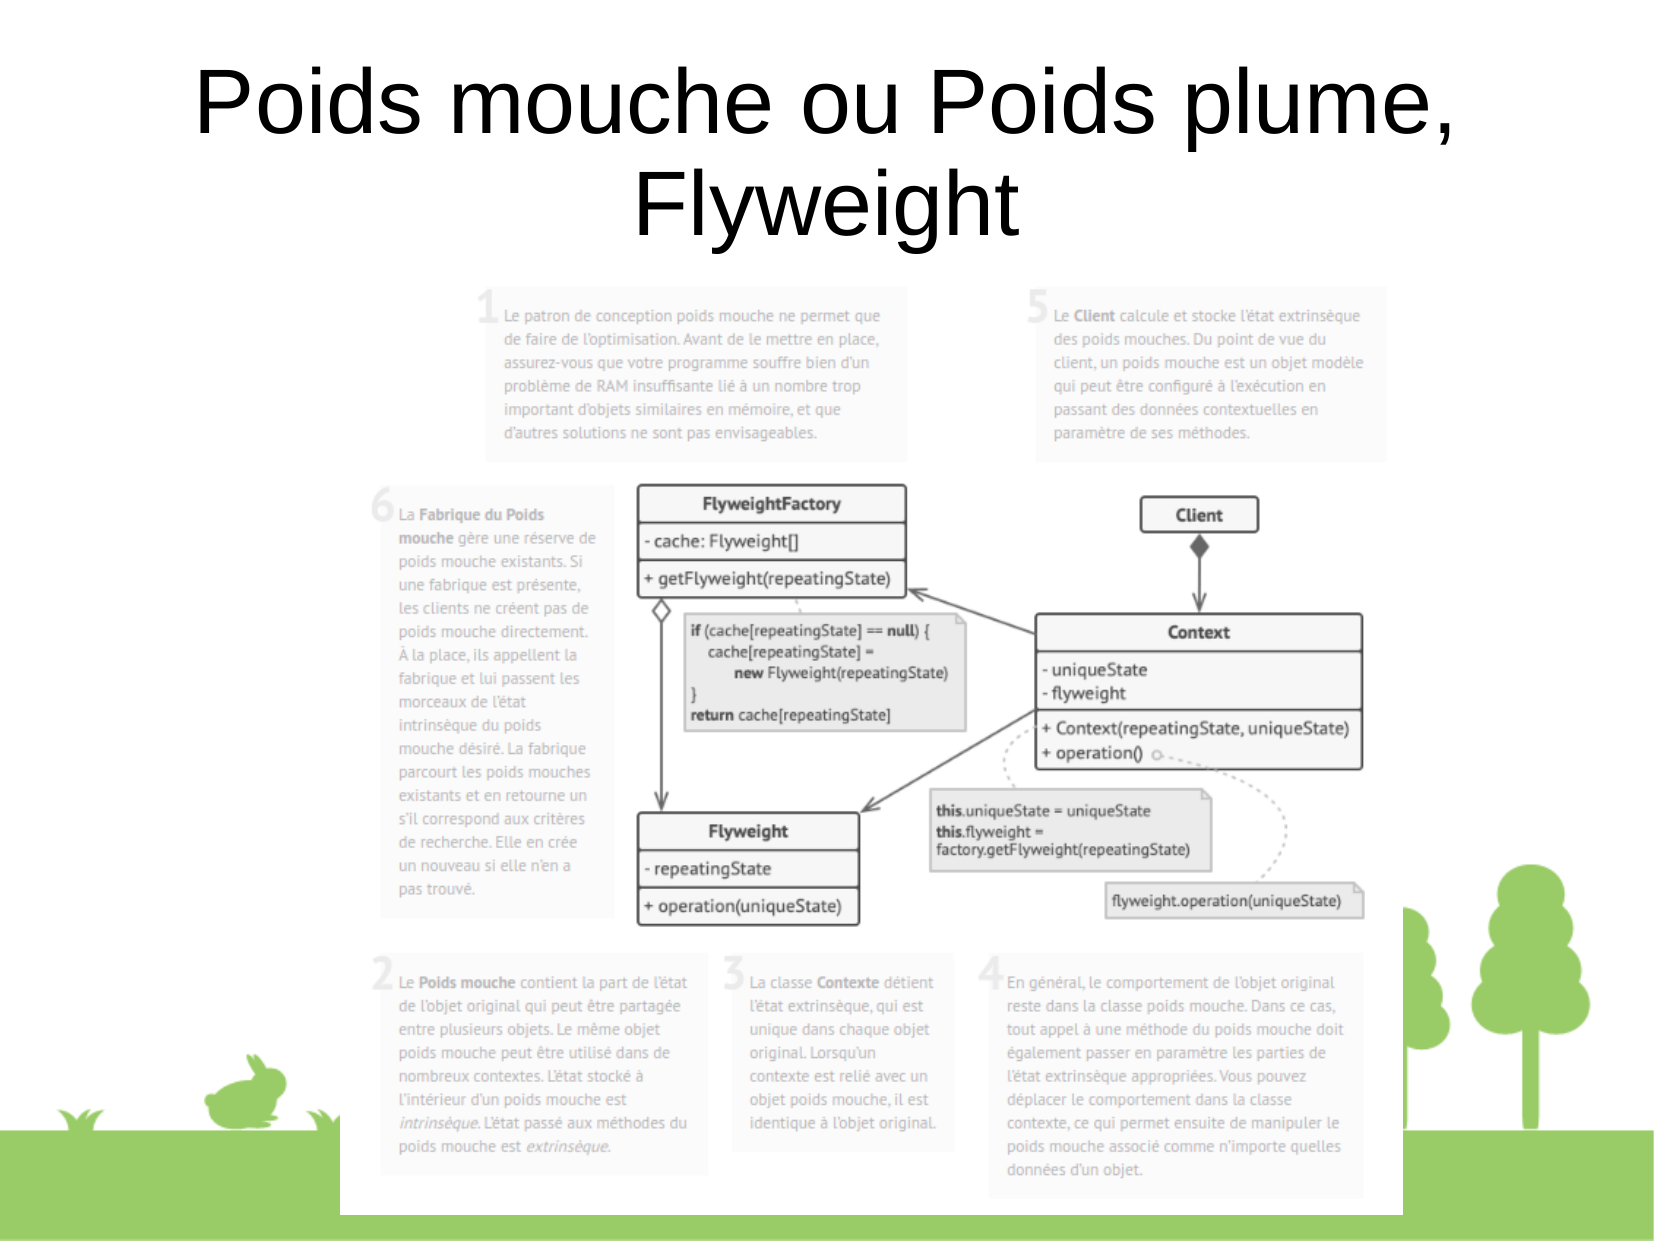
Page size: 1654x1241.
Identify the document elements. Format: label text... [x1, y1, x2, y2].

title Poids mouche ou Poids plume, Flyweight [82, 49, 1571, 257]
picture [0, 0, 1654, 1241]
